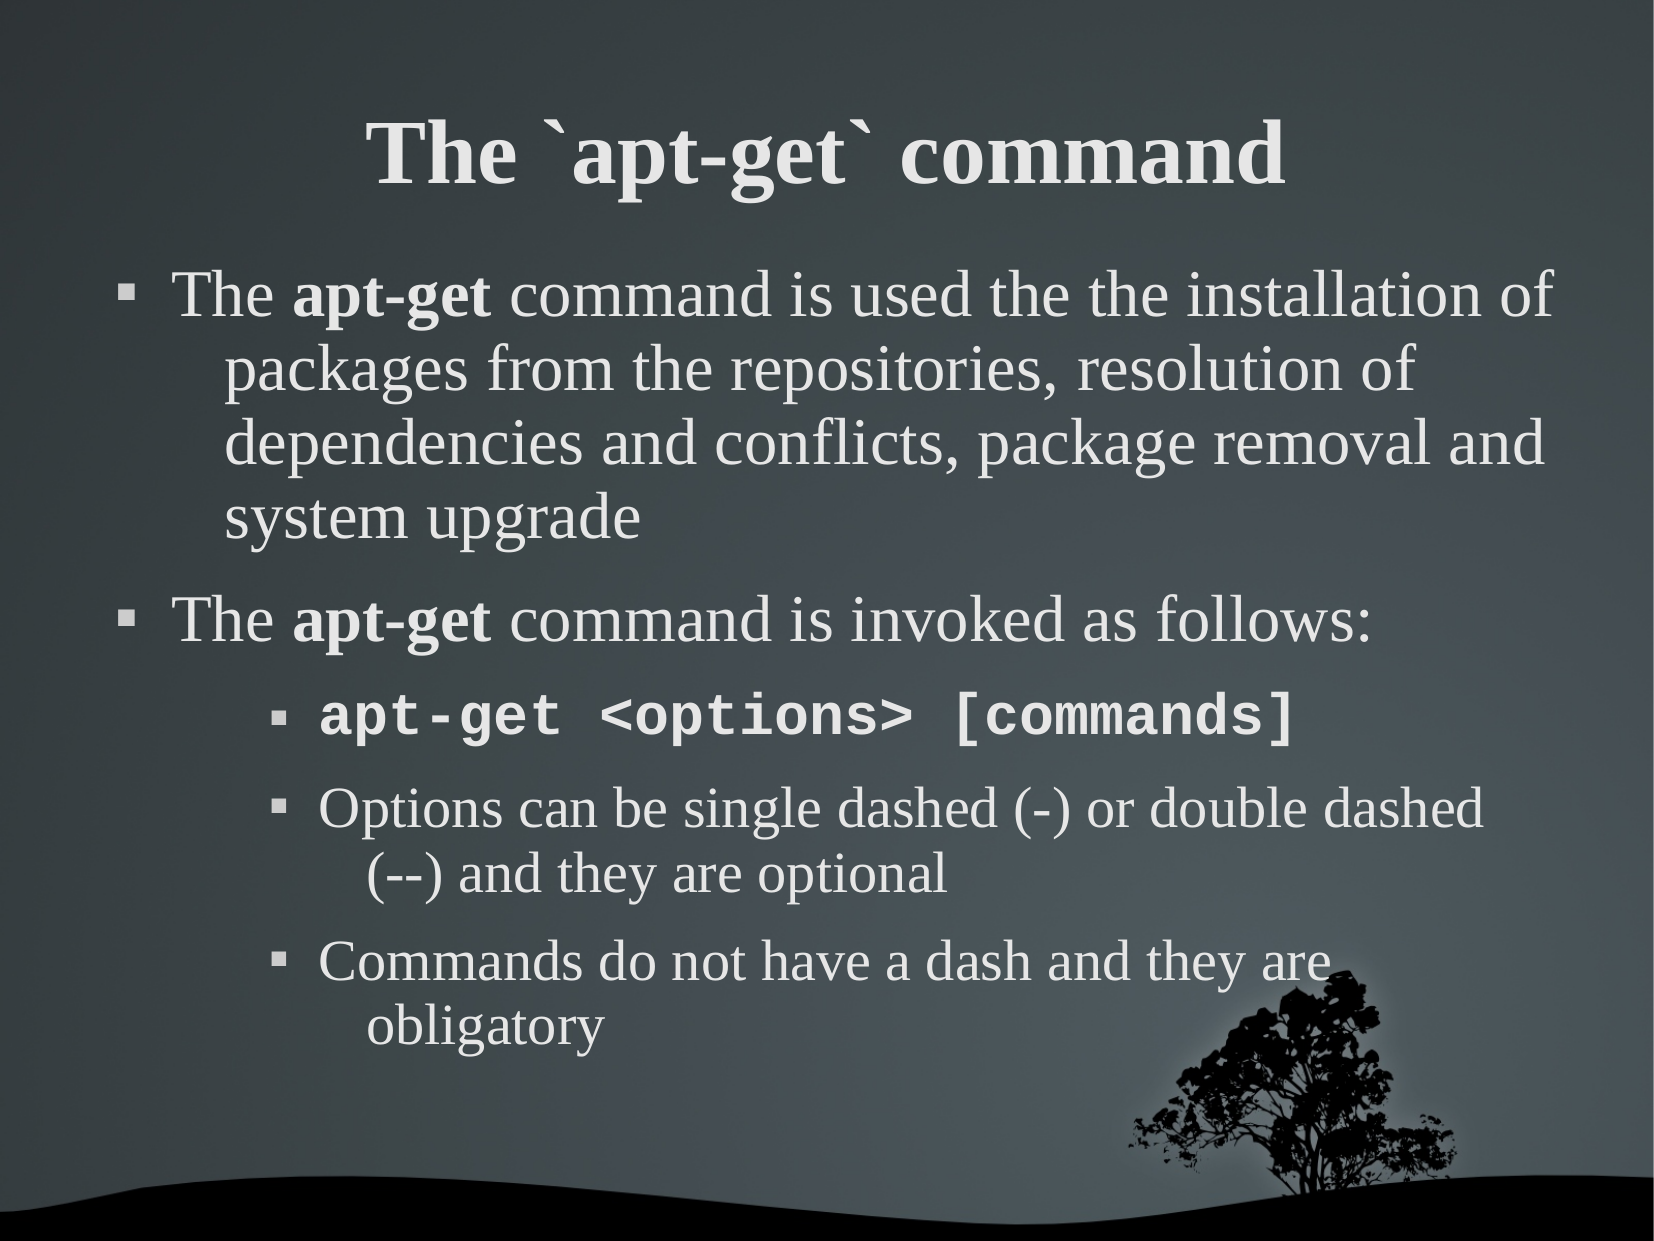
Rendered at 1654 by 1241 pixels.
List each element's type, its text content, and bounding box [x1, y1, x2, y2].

picture [0, 0, 1654, 1241]
list The apt-get command is used the the installation of packages from the repositories, resolution of dependencies and conflicts, package removal and system upgrade The apt-get command is invoked as follows: apt-get <options> [commands] Options can be single dashed (-) or double dashed (--) and they are optional Commands do not have a dash and they are obligatory [82, 256, 1571, 1219]
title The `apt-get` command [82, 49, 1571, 256]
